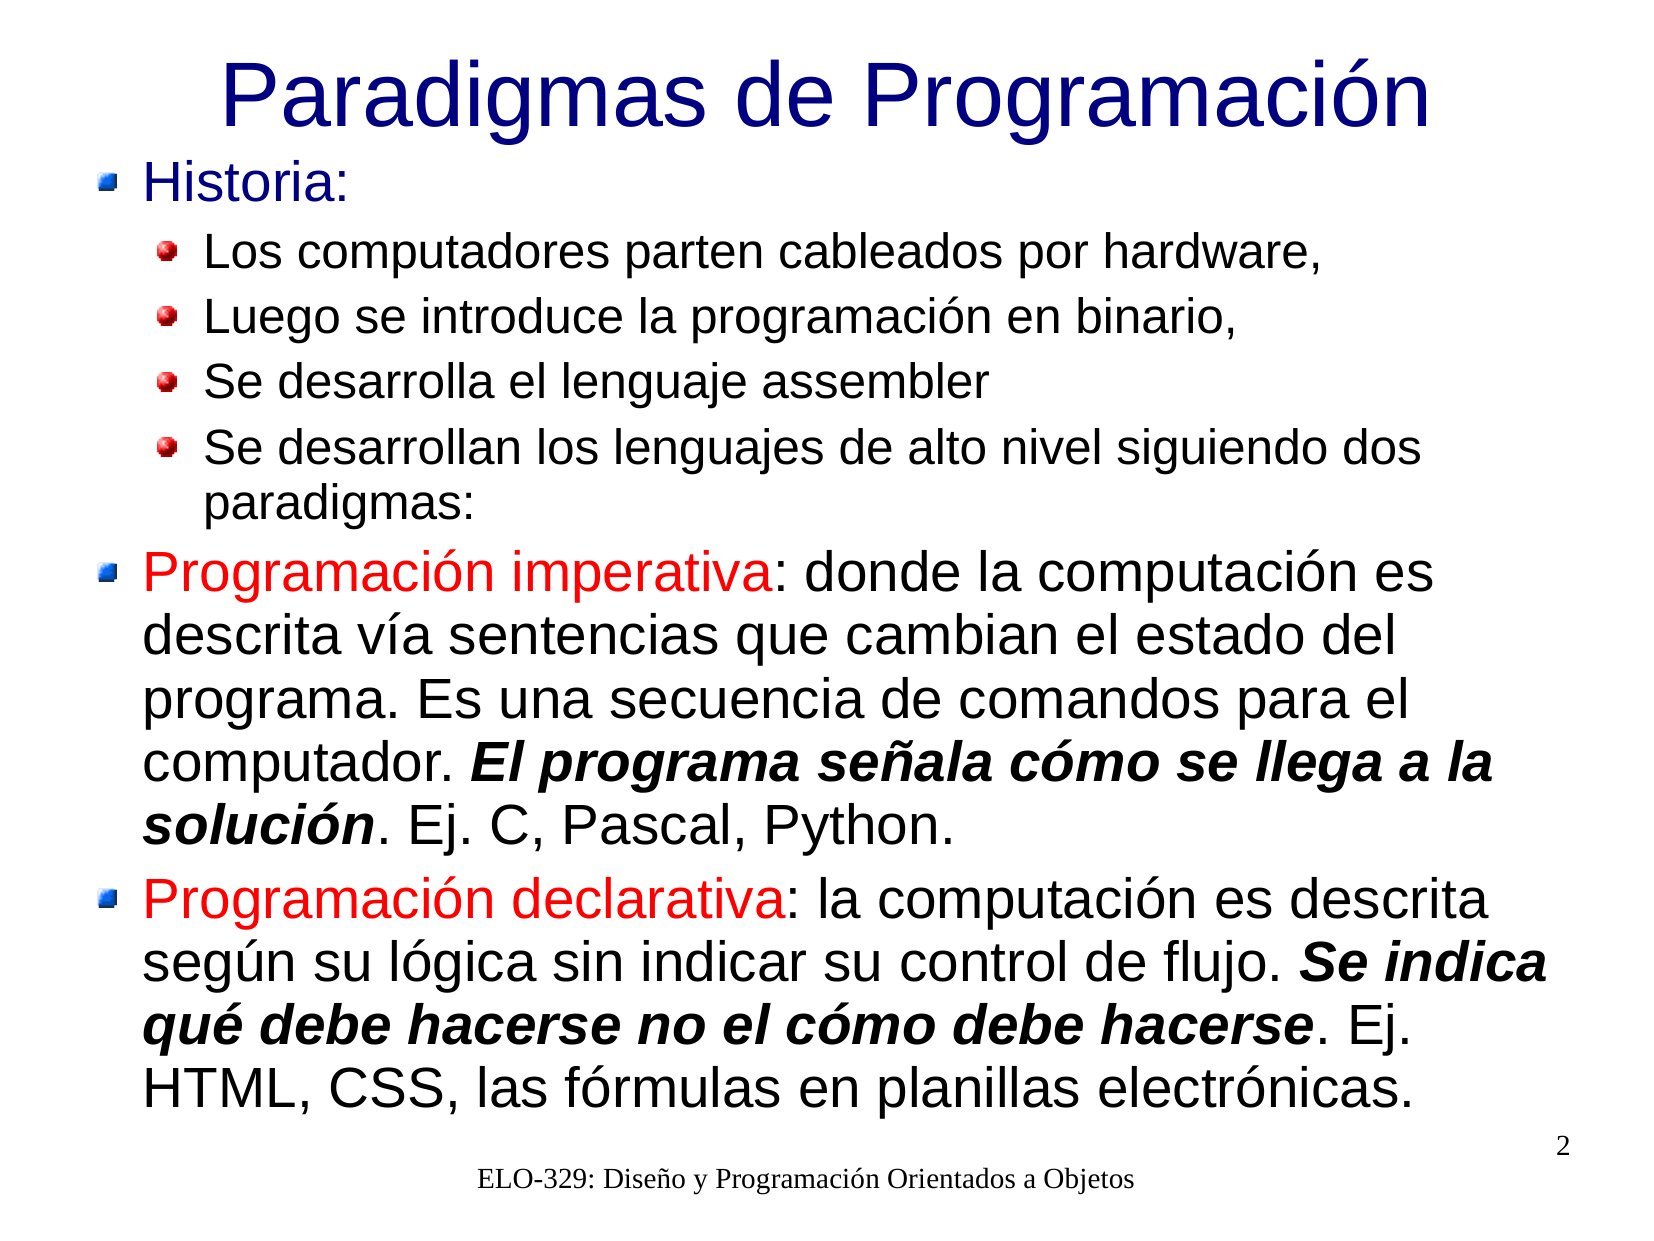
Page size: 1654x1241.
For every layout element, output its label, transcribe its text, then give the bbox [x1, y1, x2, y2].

title Paradigmas de Programación [82, 25, 1571, 150]
list Historia: Los computadores parten cableados por hardware, Luego se introduce la programación en binario, Se desarrolla el lenguaje assembler Se desarrollan los lenguajes de alto nivel siguiendo dos paradigmas: Programación imperativa: donde la computación es descrita vía sentencias que cambian el estado del programa. Es una secuencia de comandos para el computador. El programa señala cómo se llega a la solución. Ej. C, Pascal, Python. Programación declarativa: la computación es descrita según su lógica sin indicar su control de flujo. Se indica qué debe hacerse no el cómo debe hacerse. Ej. HTML, CSS, las fórmulas en planillas electrónicas. [82, 150, 1571, 1126]
